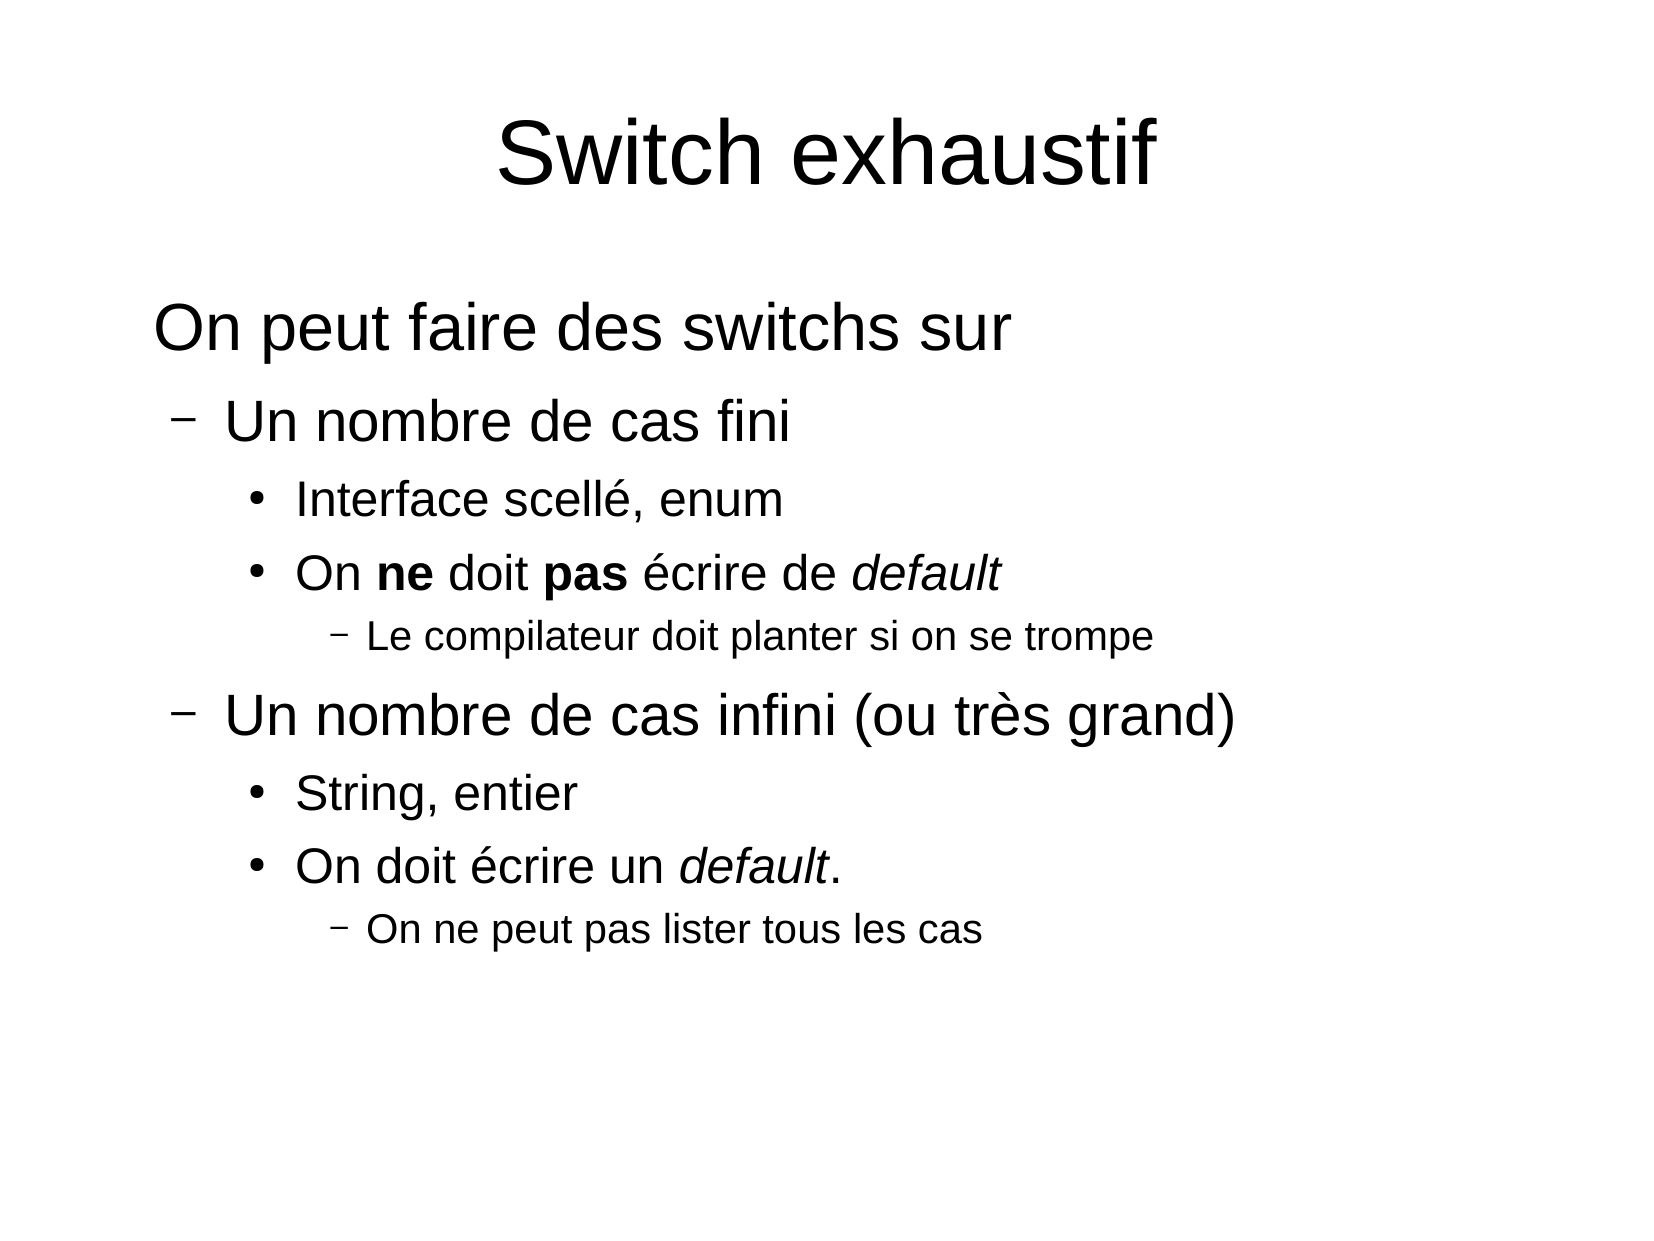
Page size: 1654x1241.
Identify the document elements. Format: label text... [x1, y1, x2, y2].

list On peut faire des switchs sur Un nombre de cas fini Interface scellé, enum On ne doit pas écrire de default Le compilateur doit planter si on se trompe Un nombre de cas infini (ou très grand) String, entier On doit écrire un default. On ne peut pas lister tous les cas [82, 290, 1571, 1010]
title Switch exhaustif [82, 49, 1571, 257]
